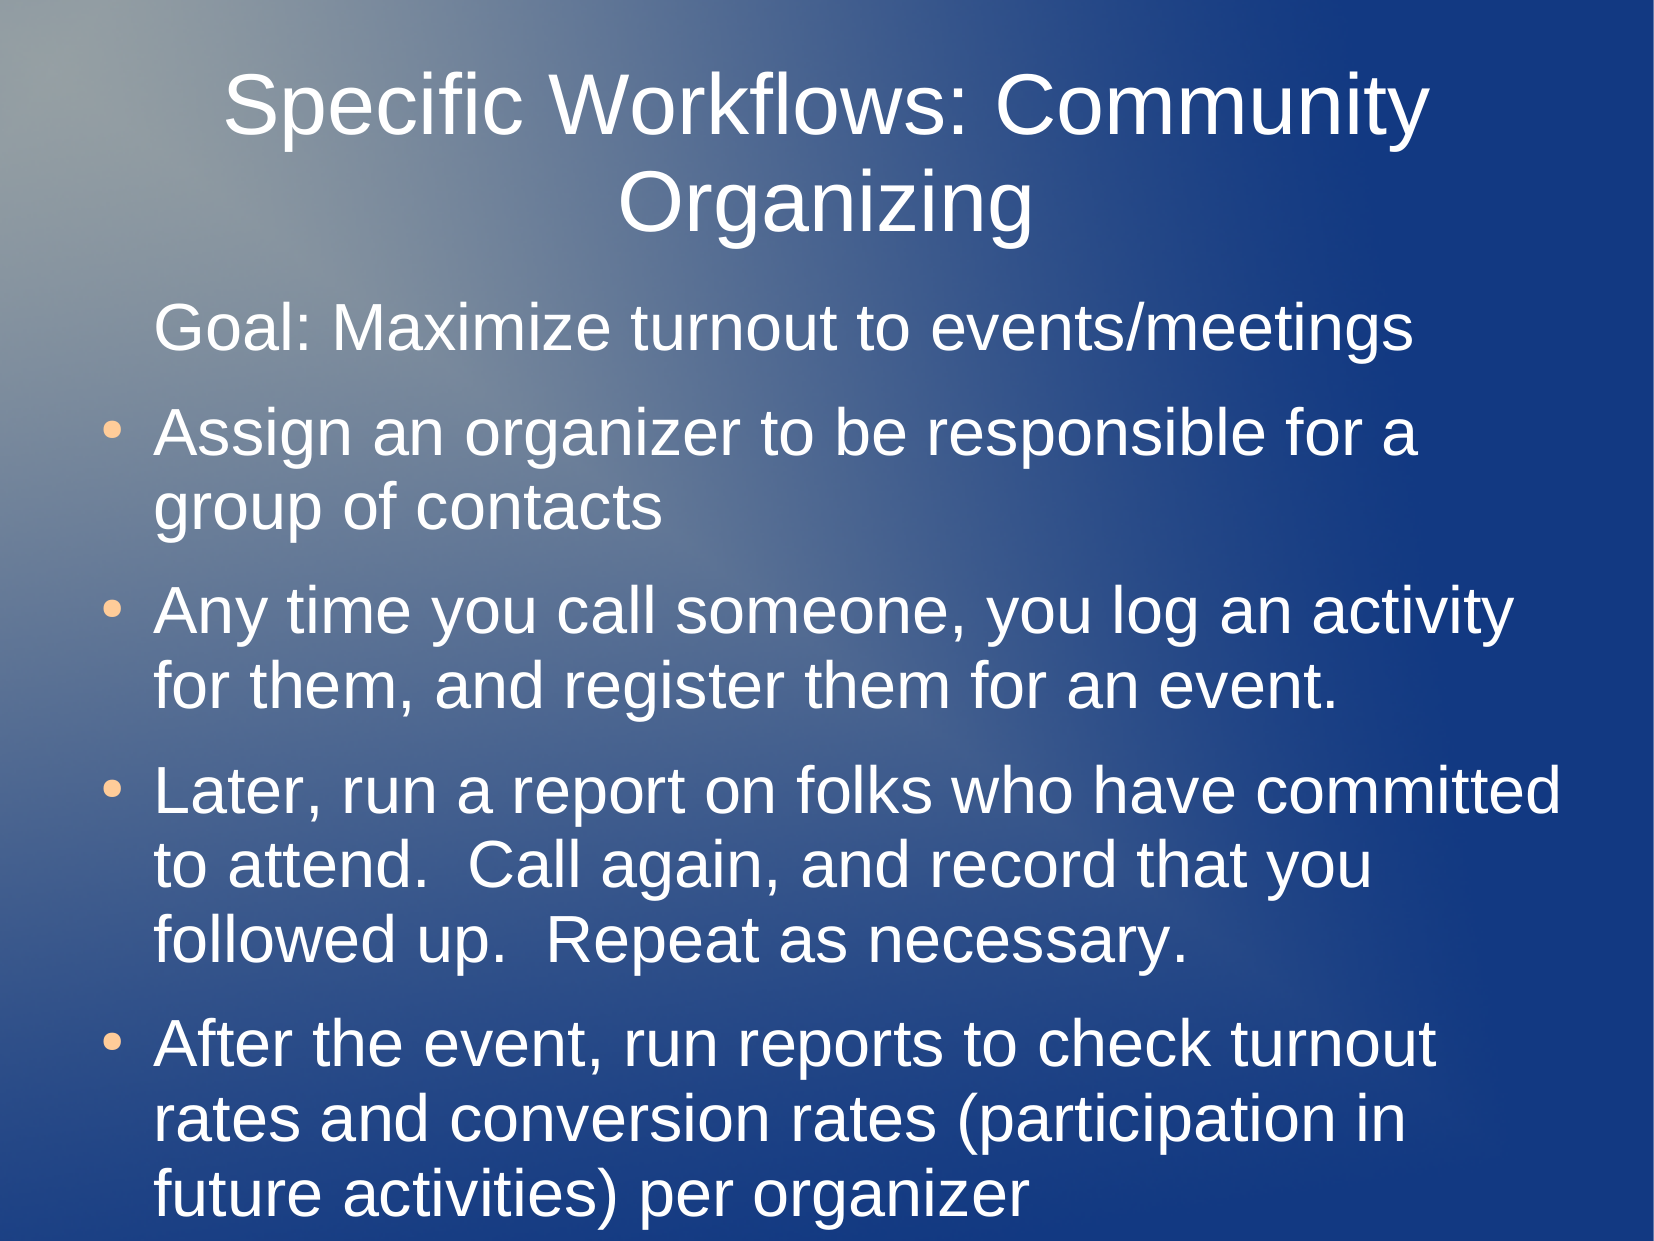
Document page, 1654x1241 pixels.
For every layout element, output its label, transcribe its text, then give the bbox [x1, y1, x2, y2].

list Goal: Maximize turnout to events/meetings Assign an organizer to be responsible for a group of contacts Any time you call someone, you log an activity for them, and register them for an event. Later, run a report on folks who have committed to attend. Call again, and record that you followed up. Repeat as necessary. After the event, run reports to check turnout rates and conversion rates (participation in future activities) per organizer [82, 290, 1571, 1231]
title Specific Workflows: Community Organizing [82, 49, 1571, 257]
picture [0, 0, 1654, 1241]
